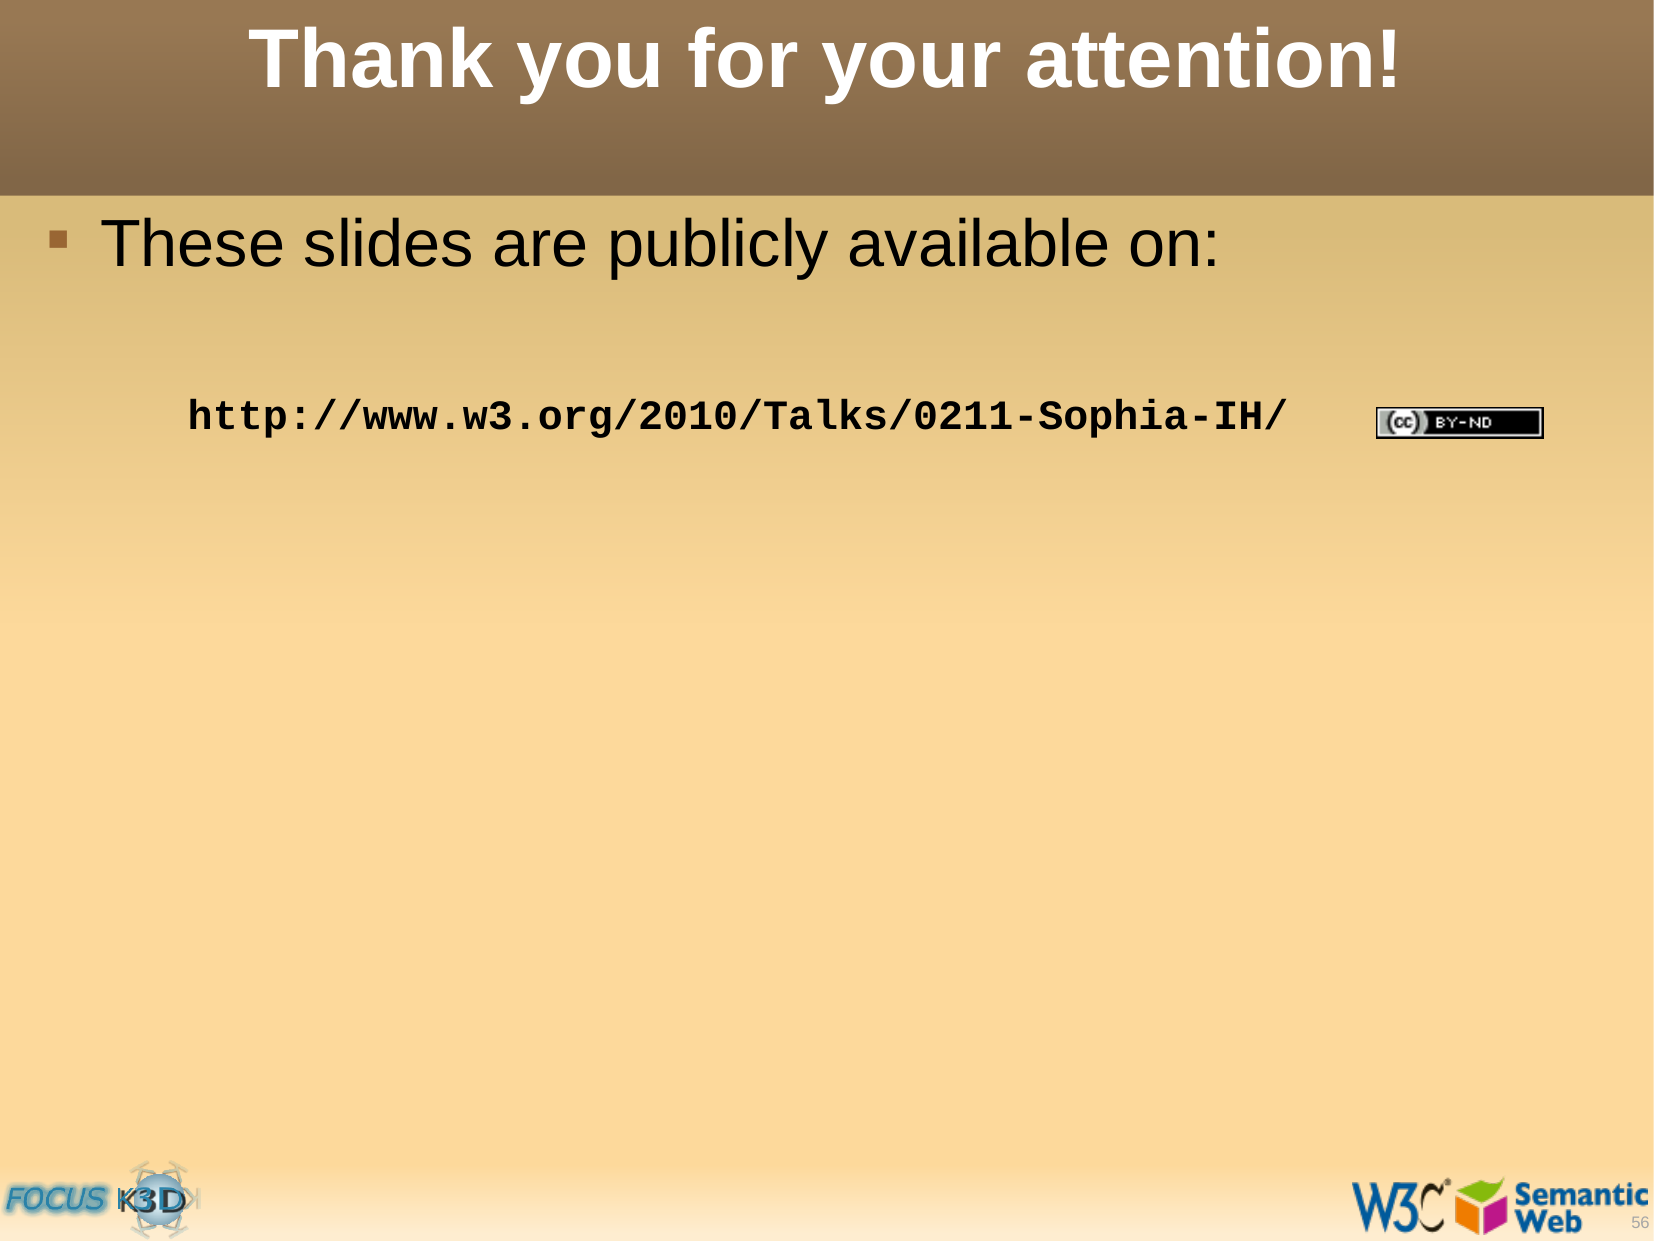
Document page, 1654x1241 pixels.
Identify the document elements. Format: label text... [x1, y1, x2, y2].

list These slides are publicly available on: [29, 206, 1624, 325]
picture [0, 119, 1654, 1241]
text_box http://www.w3.org/2010/Talks/0211-Sophia-IH/ [172, 382, 1327, 446]
title Thank you for your attention! [0, 0, 1654, 119]
